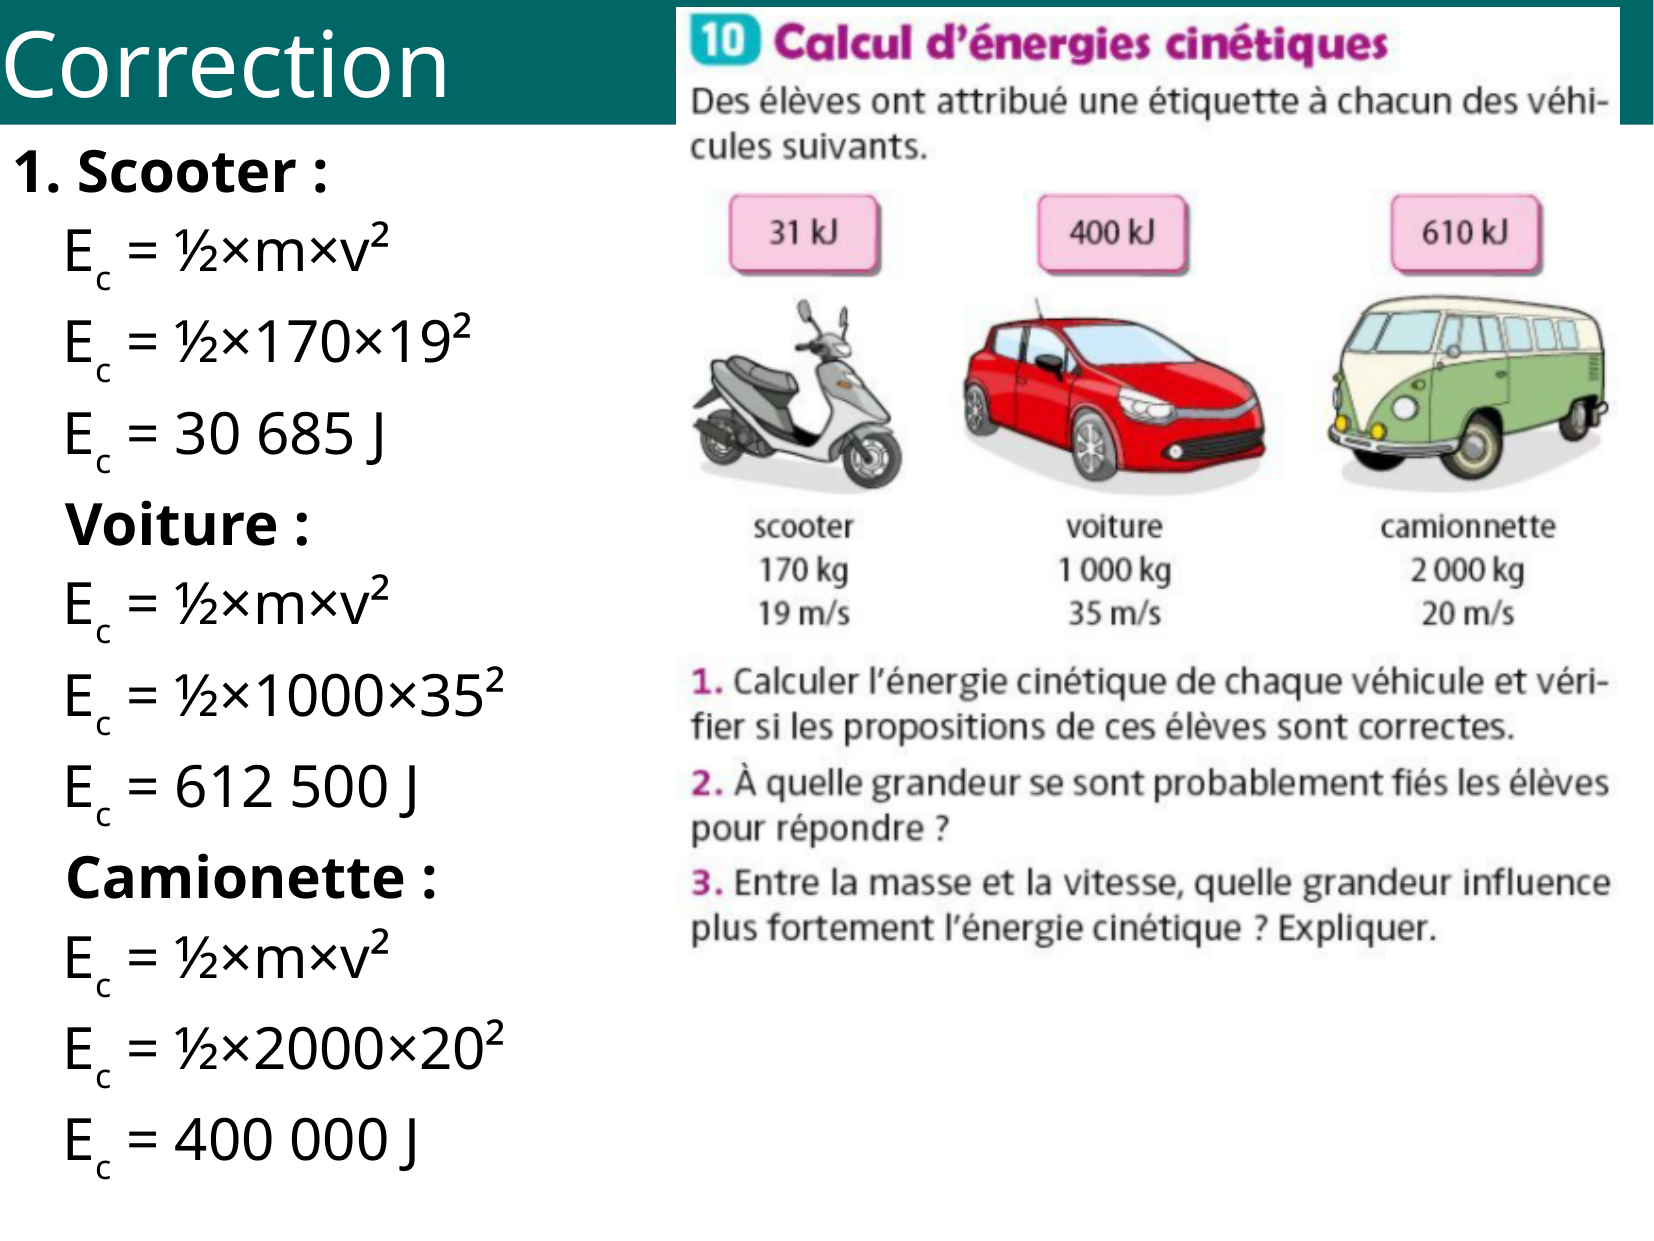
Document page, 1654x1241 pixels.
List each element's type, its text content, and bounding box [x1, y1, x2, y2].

title Correction [0, 4, 1654, 120]
subtitle 1. Scooter : Ec = ½×m×v² Ec = ½×170×19² Ec = 30 685 J Voiture : Ec = ½×m×v² Ec = ½×1000×35² Ec = 612 500 J Camionette : Ec = ½×m×v² Ec = ½×2000×20² Ec = 400 000 J [11, 129, 1642, 1231]
picture [676, 7, 1620, 969]
